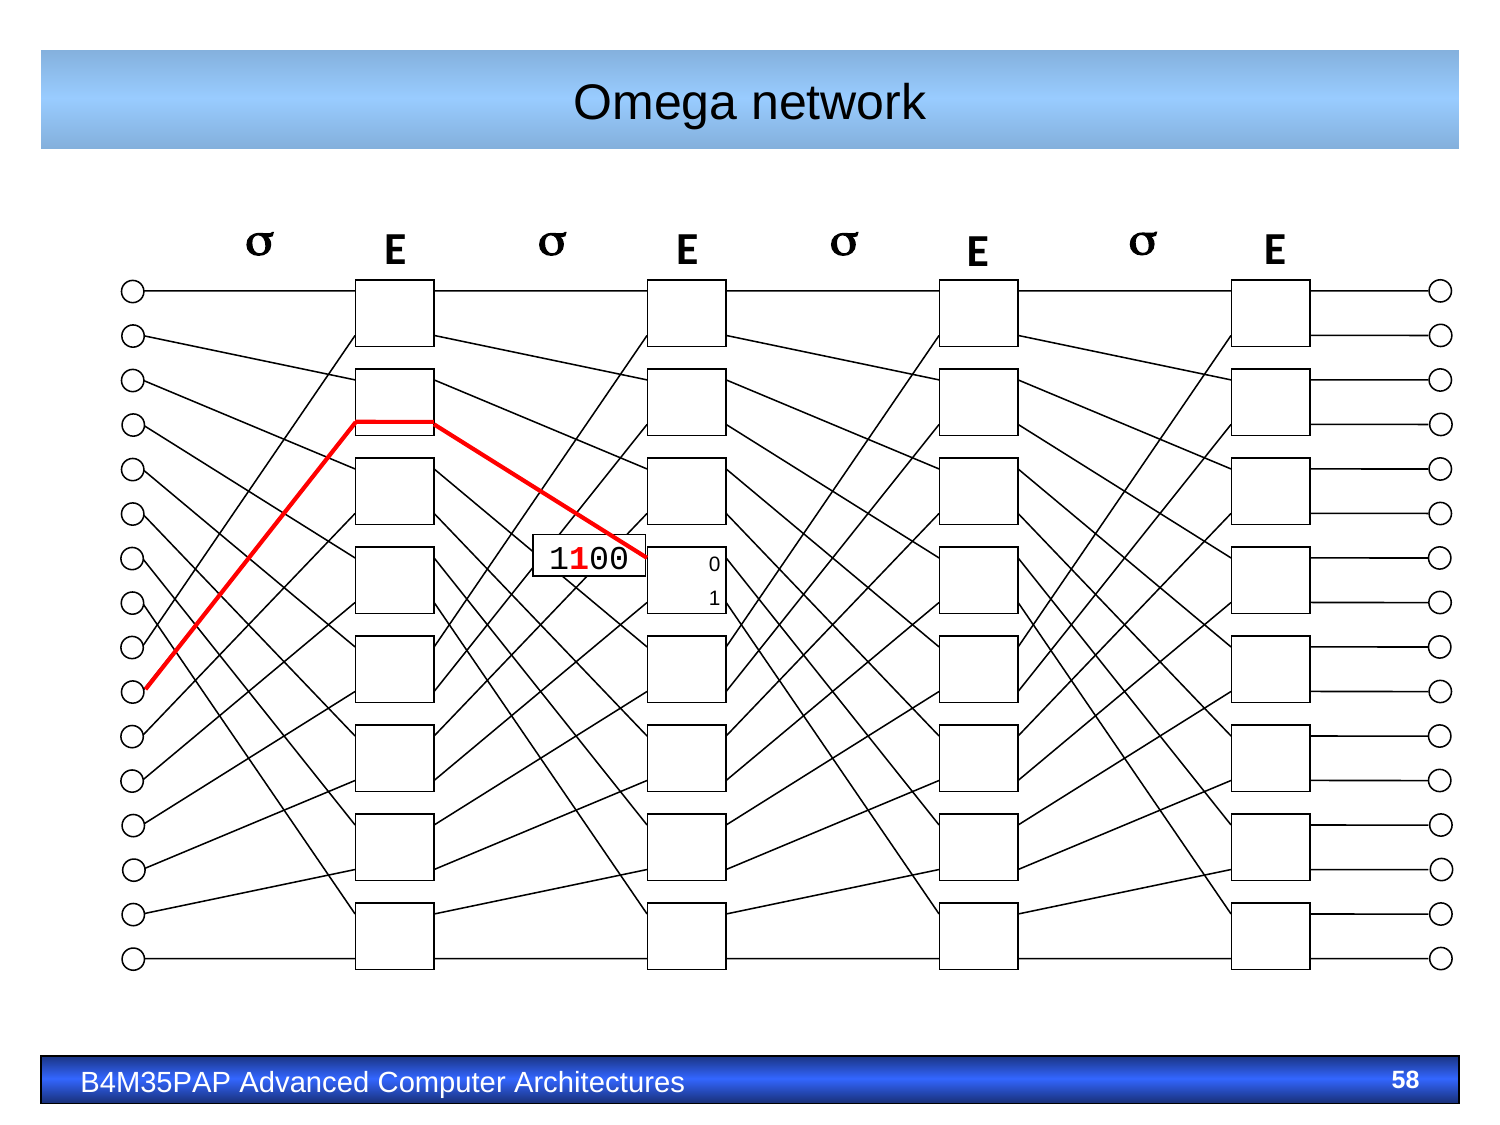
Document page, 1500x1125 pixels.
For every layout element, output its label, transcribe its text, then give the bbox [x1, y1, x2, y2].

text_box [1231, 635, 1311, 703]
text_box [1429, 324, 1452, 347]
text_box [939, 326, 1019, 347]
text_box [1428, 546, 1451, 570]
text_box [1429, 680, 1452, 703]
text_box [121, 502, 144, 526]
text_box [647, 813, 727, 881]
text_box [939, 457, 1019, 525]
text_box [1231, 813, 1311, 881]
text_box [355, 424, 435, 436]
text_box [1428, 724, 1451, 748]
text_box [1429, 413, 1453, 436]
text_box E [591, 211, 784, 325]
title Omega network [41, 50, 1459, 149]
text_box  [747, 201, 940, 315]
text_box [939, 813, 1019, 881]
text_box [647, 635, 727, 703]
text_box [122, 814, 145, 837]
text_box [122, 948, 145, 971]
text_box [355, 902, 435, 970]
text_box [1429, 502, 1452, 525]
text_box [120, 547, 144, 570]
text_box [355, 368, 435, 422]
text_box [355, 813, 435, 881]
text_box [939, 902, 1019, 970]
text_box [1429, 368, 1452, 392]
text_box [1231, 368, 1311, 436]
text_box [355, 724, 435, 792]
text_box [939, 368, 1019, 436]
text_box 1 [693, 579, 742, 618]
text_box [1231, 457, 1311, 525]
text_box [1231, 724, 1311, 792]
text_box [120, 769, 144, 793]
text_box [120, 636, 144, 659]
text_box [1430, 858, 1453, 881]
text_box 0 [693, 545, 728, 579]
text_box  [455, 201, 648, 315]
text_box E [1179, 211, 1371, 325]
text_box [1429, 947, 1453, 970]
text_box [1429, 457, 1452, 481]
text_box [647, 902, 727, 970]
text_box 1100 [615, 534, 646, 554]
text_box [1429, 902, 1453, 926]
text_box [647, 546, 693, 614]
text_box [1428, 769, 1451, 792]
text_box [1231, 902, 1311, 970]
text_box [1428, 635, 1451, 659]
text_box 1100 [532, 534, 646, 577]
text_box [1428, 591, 1452, 614]
text_box [121, 324, 145, 348]
text_box [121, 458, 144, 481]
text_box [355, 635, 435, 703]
text_box [1231, 325, 1311, 347]
text_box [121, 369, 144, 392]
text_box [122, 413, 145, 437]
text_box [121, 591, 144, 615]
text_box [647, 457, 727, 525]
text_box [121, 680, 144, 704]
text_box [647, 724, 727, 792]
text_box [647, 325, 727, 347]
text_box [647, 368, 727, 436]
text_box  [1046, 200, 1239, 314]
text_box [355, 325, 435, 347]
text_box [121, 280, 144, 303]
text_box [122, 859, 146, 882]
text_box [1429, 813, 1453, 837]
text_box [122, 903, 145, 926]
text_box [939, 546, 1019, 614]
text_box [939, 724, 1019, 792]
text_box [355, 546, 435, 614]
text_box E [881, 213, 1074, 326]
text_box [355, 457, 435, 525]
text_box E [299, 211, 491, 325]
text_box [1429, 279, 1452, 303]
text_box [939, 635, 1019, 703]
text_box  [163, 201, 356, 315]
text_box [1231, 546, 1311, 614]
text_box [120, 725, 144, 748]
